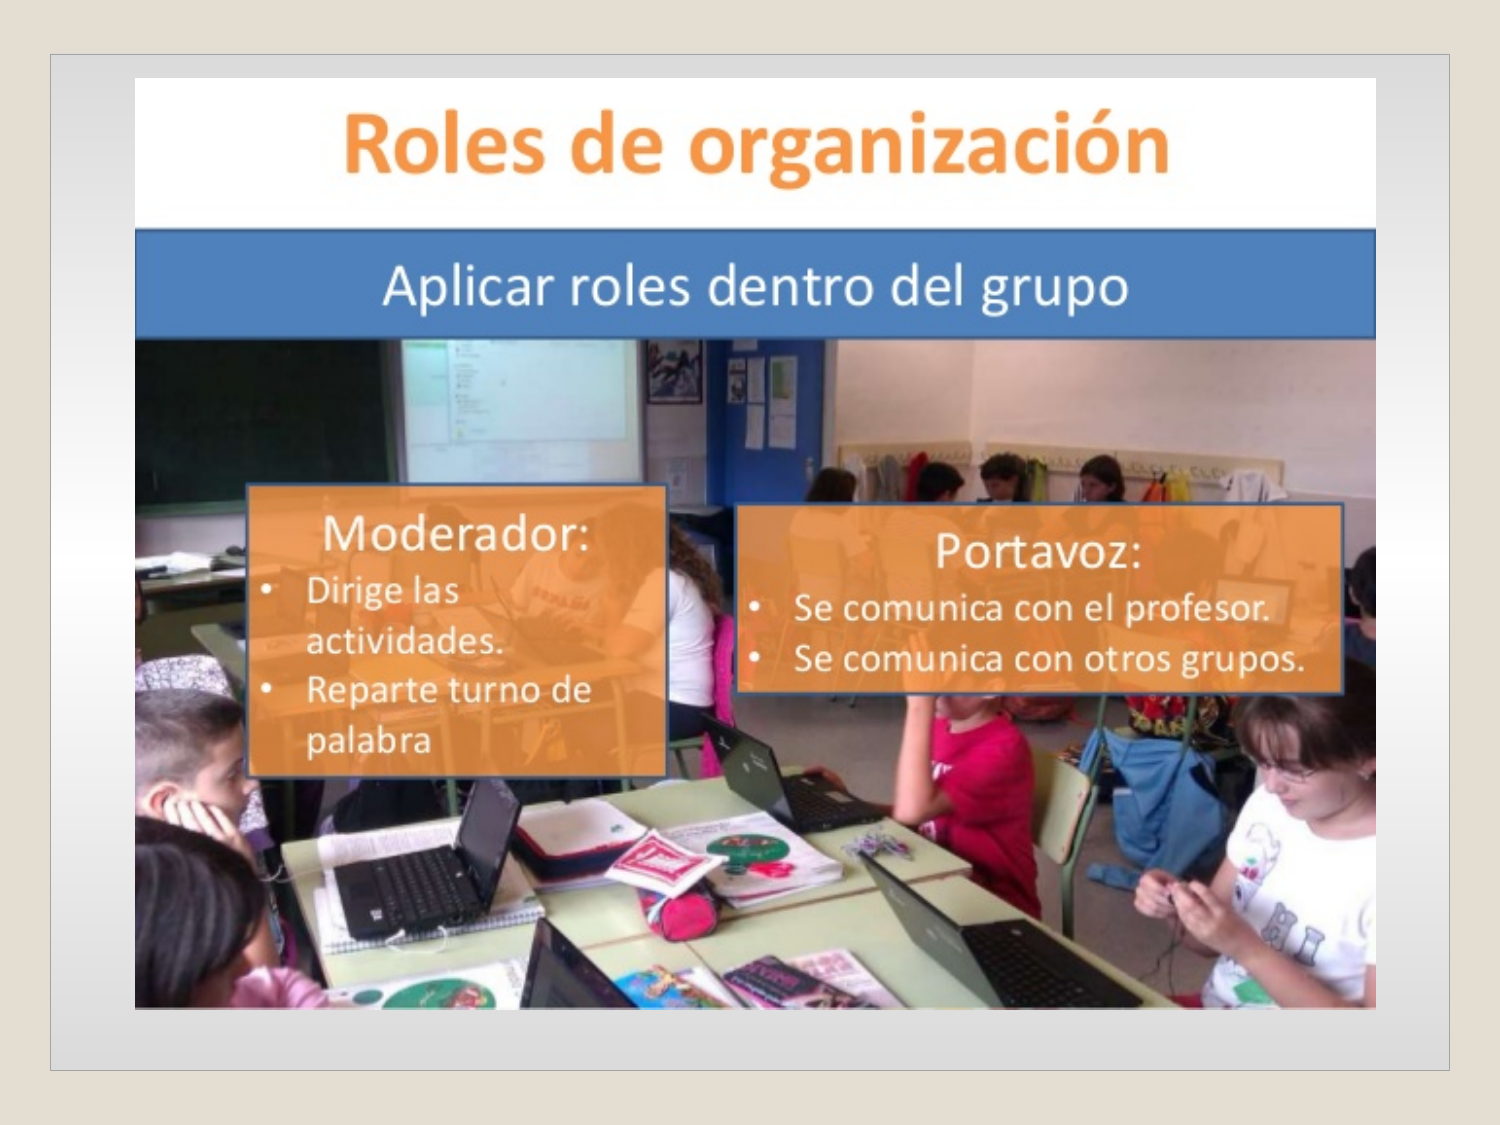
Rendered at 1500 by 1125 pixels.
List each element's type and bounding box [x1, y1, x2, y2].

picture [135, 78, 1376, 1010]
